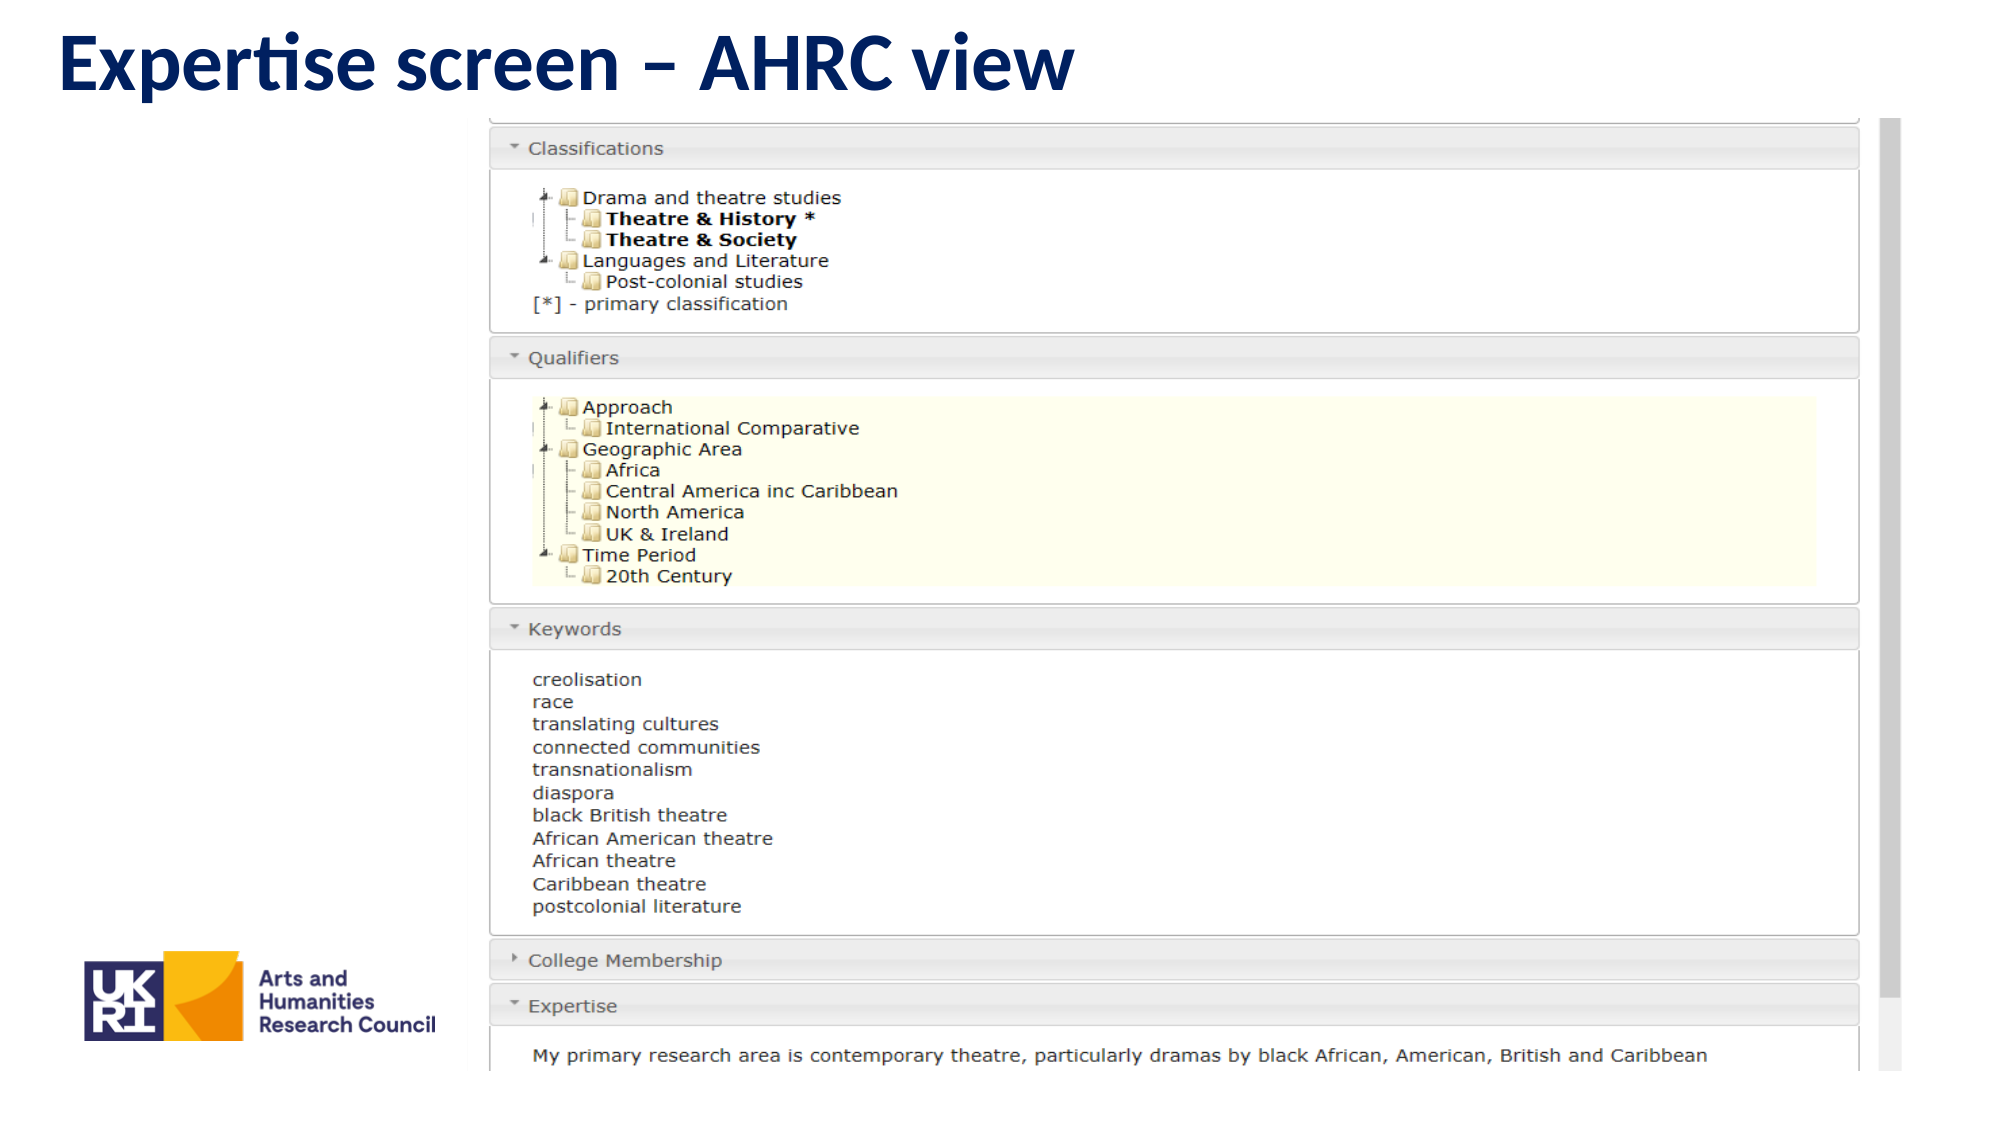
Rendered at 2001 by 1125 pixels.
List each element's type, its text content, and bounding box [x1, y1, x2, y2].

text_box Expertise screen – AHRC view [43, 0, 1961, 117]
picture [467, 118, 1903, 1071]
